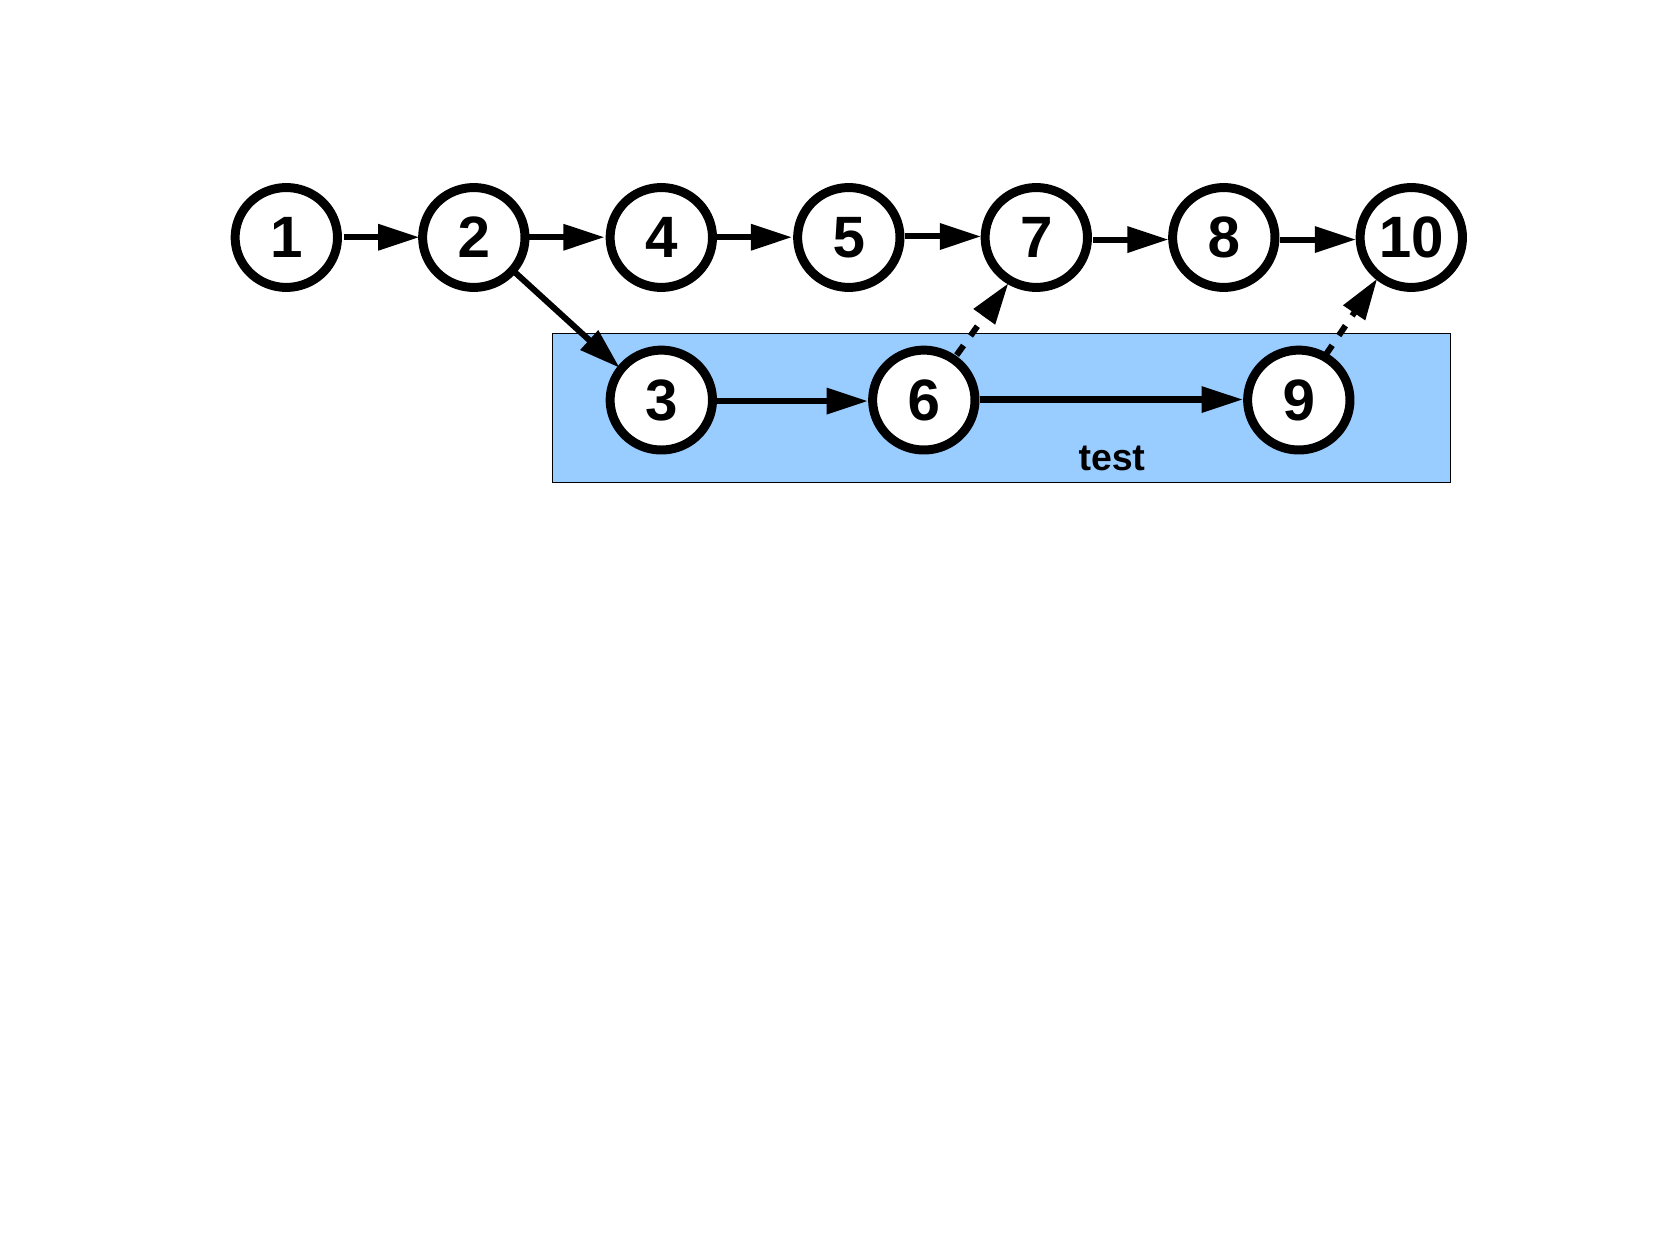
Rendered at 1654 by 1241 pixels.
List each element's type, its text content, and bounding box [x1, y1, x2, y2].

text_box 4 [610, 187, 713, 288]
text_box test [1063, 428, 1160, 486]
text_box 3 [610, 350, 713, 451]
text_box 8 [1172, 187, 1276, 288]
text_box 7 [985, 187, 1088, 288]
text_box 6 [872, 350, 976, 451]
text_box 9 [1247, 350, 1351, 451]
text_box 1 [235, 187, 338, 288]
text_box 5 [797, 187, 901, 288]
text_box [552, 333, 1451, 483]
text_box 2 [422, 187, 526, 288]
text_box 10 [1360, 187, 1463, 288]
